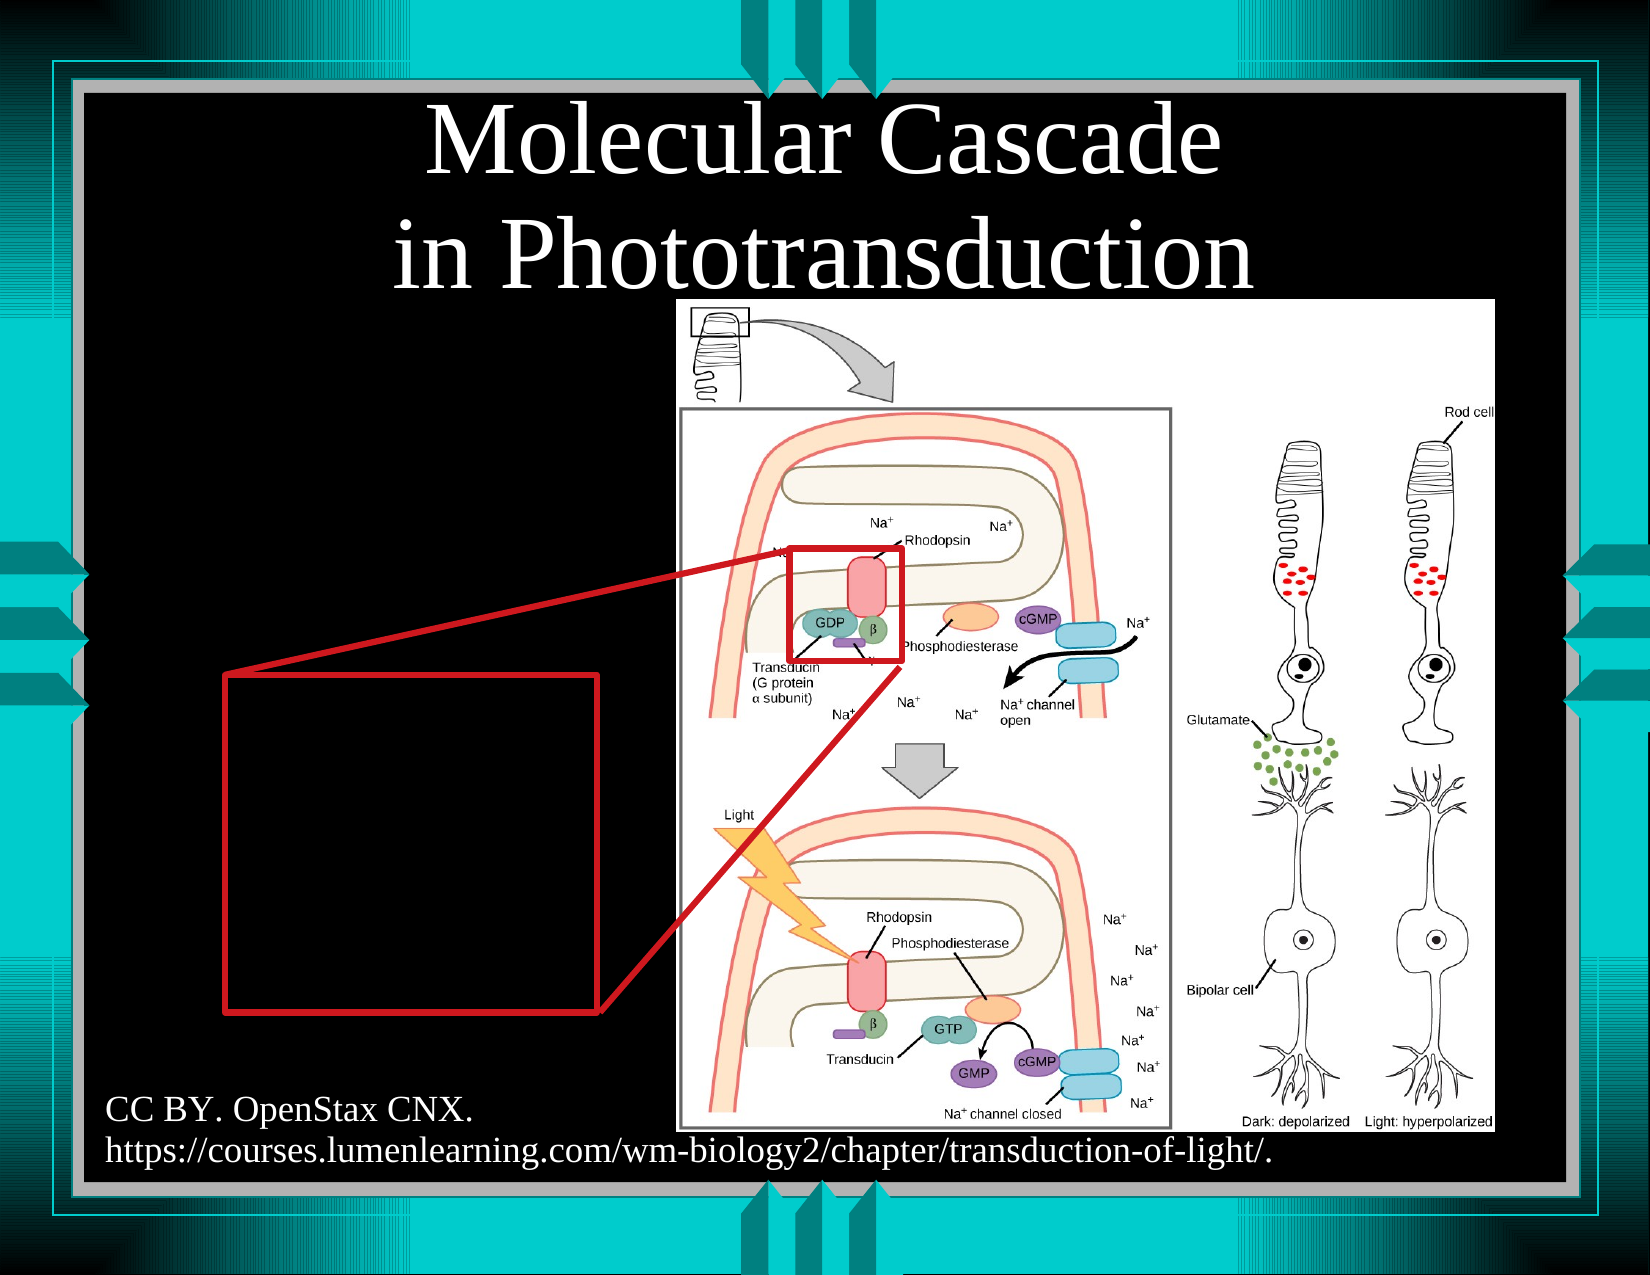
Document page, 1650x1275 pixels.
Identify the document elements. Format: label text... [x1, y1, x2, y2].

title Molecular Cascade in Phototransduction [123, 80, 1527, 311]
text_box CC BY. OpenStax CNX. https://courses.lumenlearning.com/wm-biology2/chapter/transduction-of-light/. [90, 1081, 1575, 1214]
picture [676, 311, 1495, 1081]
picture [676, 555, 897, 918]
picture [793, 552, 899, 658]
